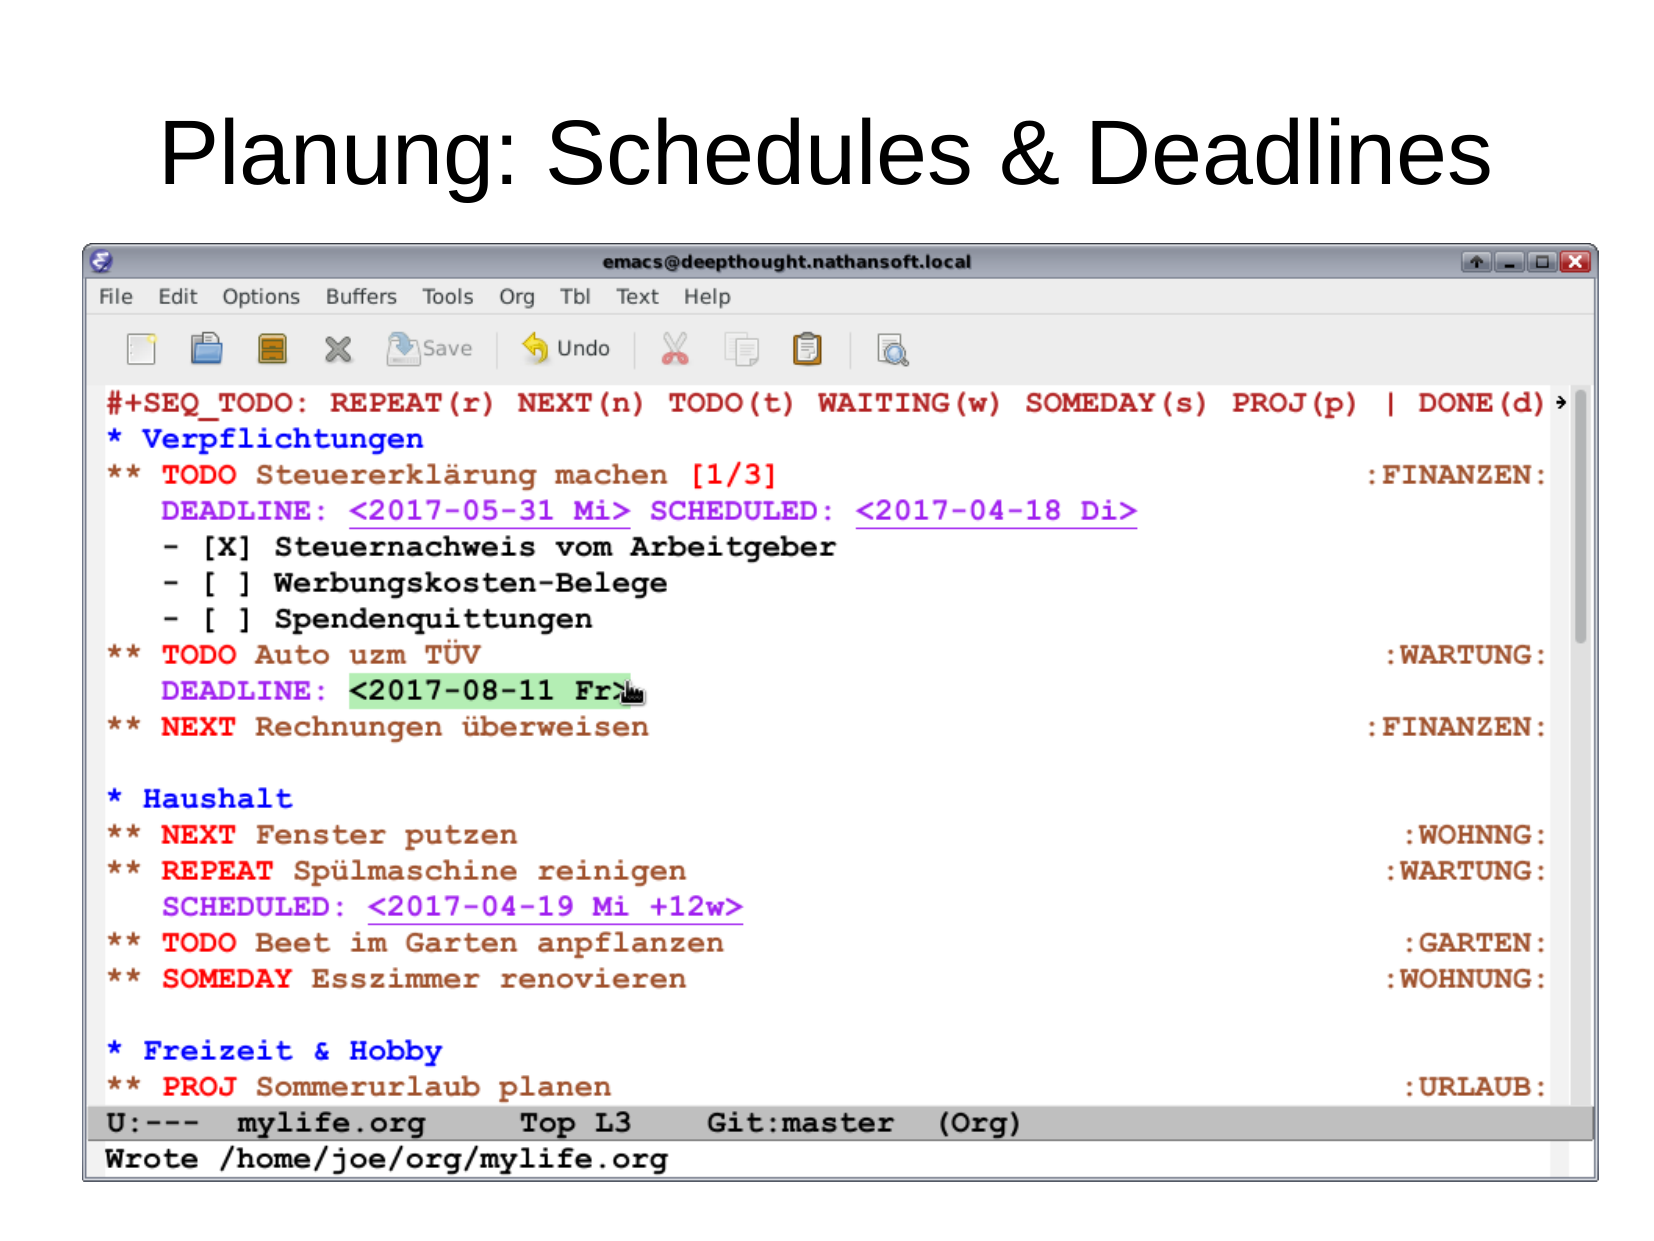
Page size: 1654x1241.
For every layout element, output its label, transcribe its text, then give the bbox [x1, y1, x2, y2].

title Planung: Schedules & Deadlines [82, 49, 1571, 243]
picture [82, 243, 1599, 1182]
